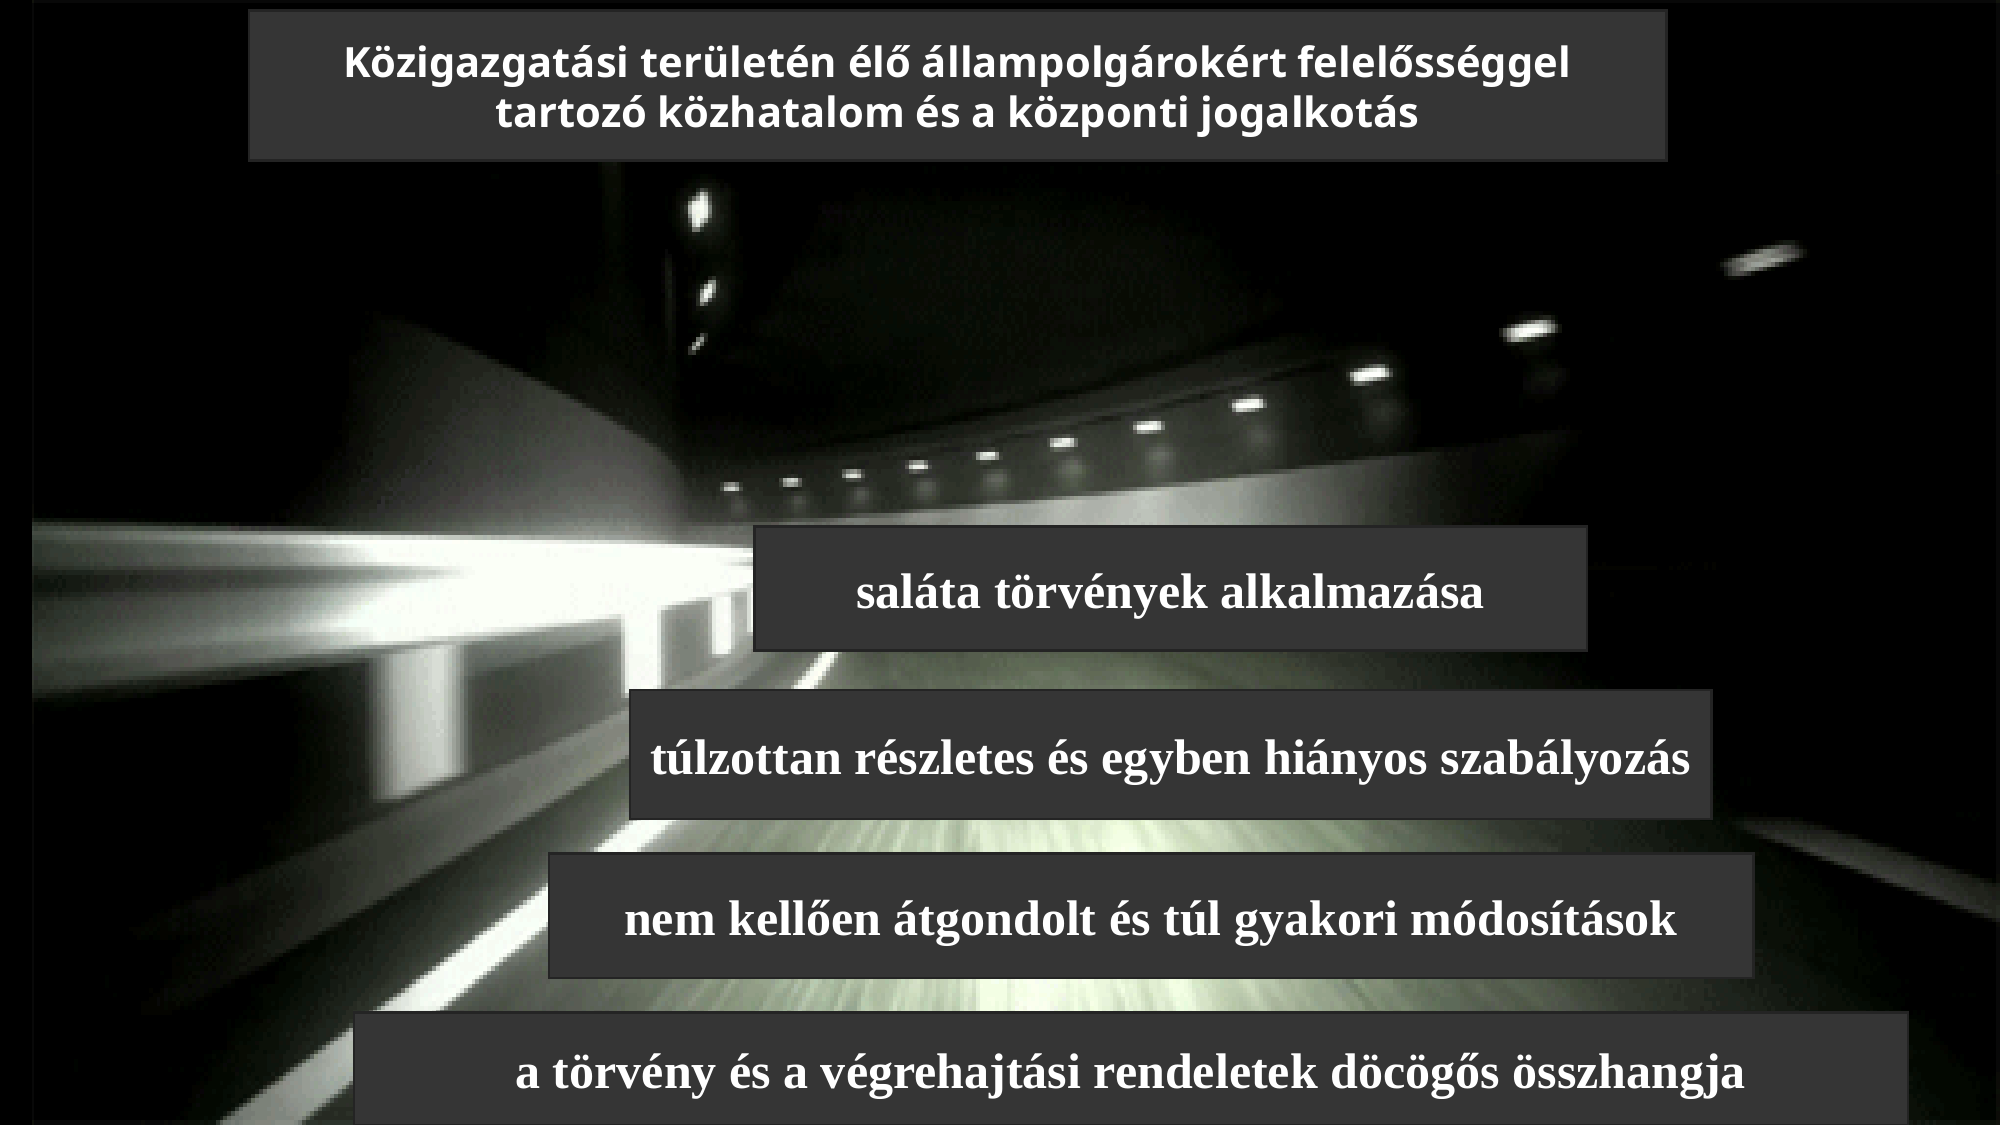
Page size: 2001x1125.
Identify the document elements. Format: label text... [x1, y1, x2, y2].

text_box a törvény és a végrehajtási rendeletek döcögős összhangja [354, 1012, 1908, 1125]
text_box saláta törvények alkalmazása [754, 526, 1587, 650]
text_box Közigazgatási területén élő állampolgárokért felelősséggel tartozó közhatalom és a központi jogalkotás [249, 11, 1666, 161]
text_box nem kellően átgondolt és túl gyakori módosítások [549, 854, 1754, 978]
text_box túlzottan részletes és egyben hiányos szabályozás [630, 690, 1711, 819]
picture [31, 0, 2000, 1125]
